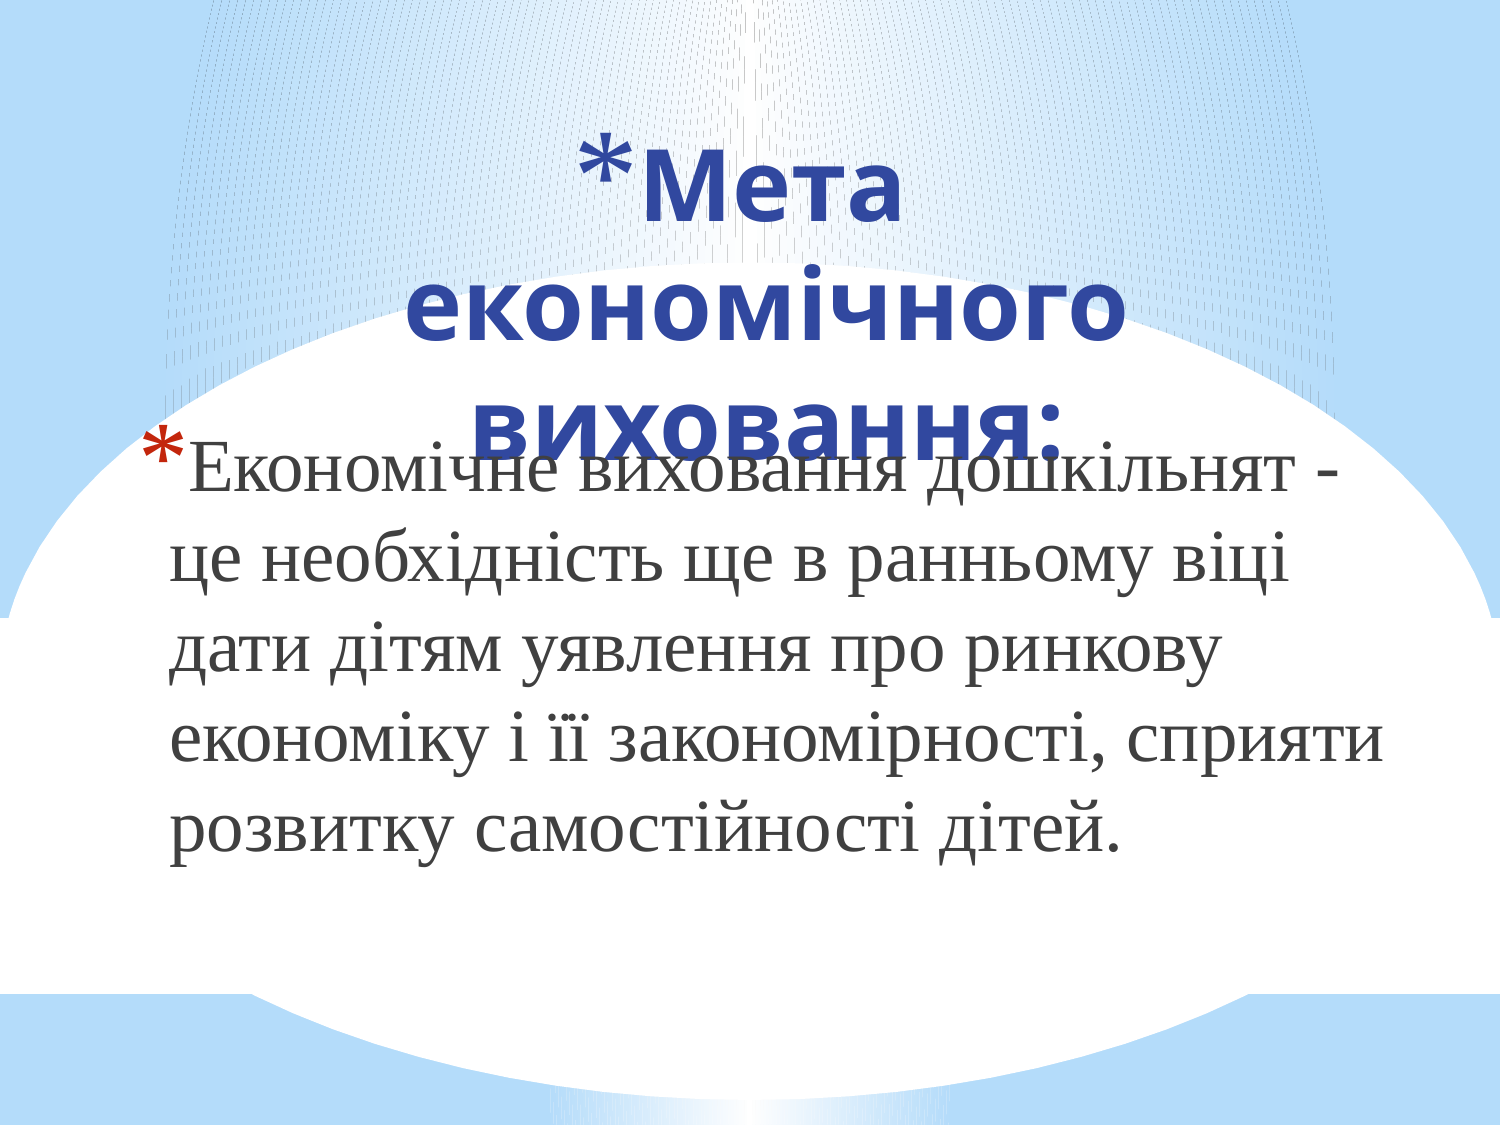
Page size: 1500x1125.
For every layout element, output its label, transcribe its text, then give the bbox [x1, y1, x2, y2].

title Мета економічного виховання: [206, 113, 1275, 302]
list Економічне виховання дошкільнят - це необхідність ще в ранньому віці дати дітям уявлення про ринкову економіку і її закономірності, сприяти розвитку самостійності дітей. [117, 408, 1412, 944]
